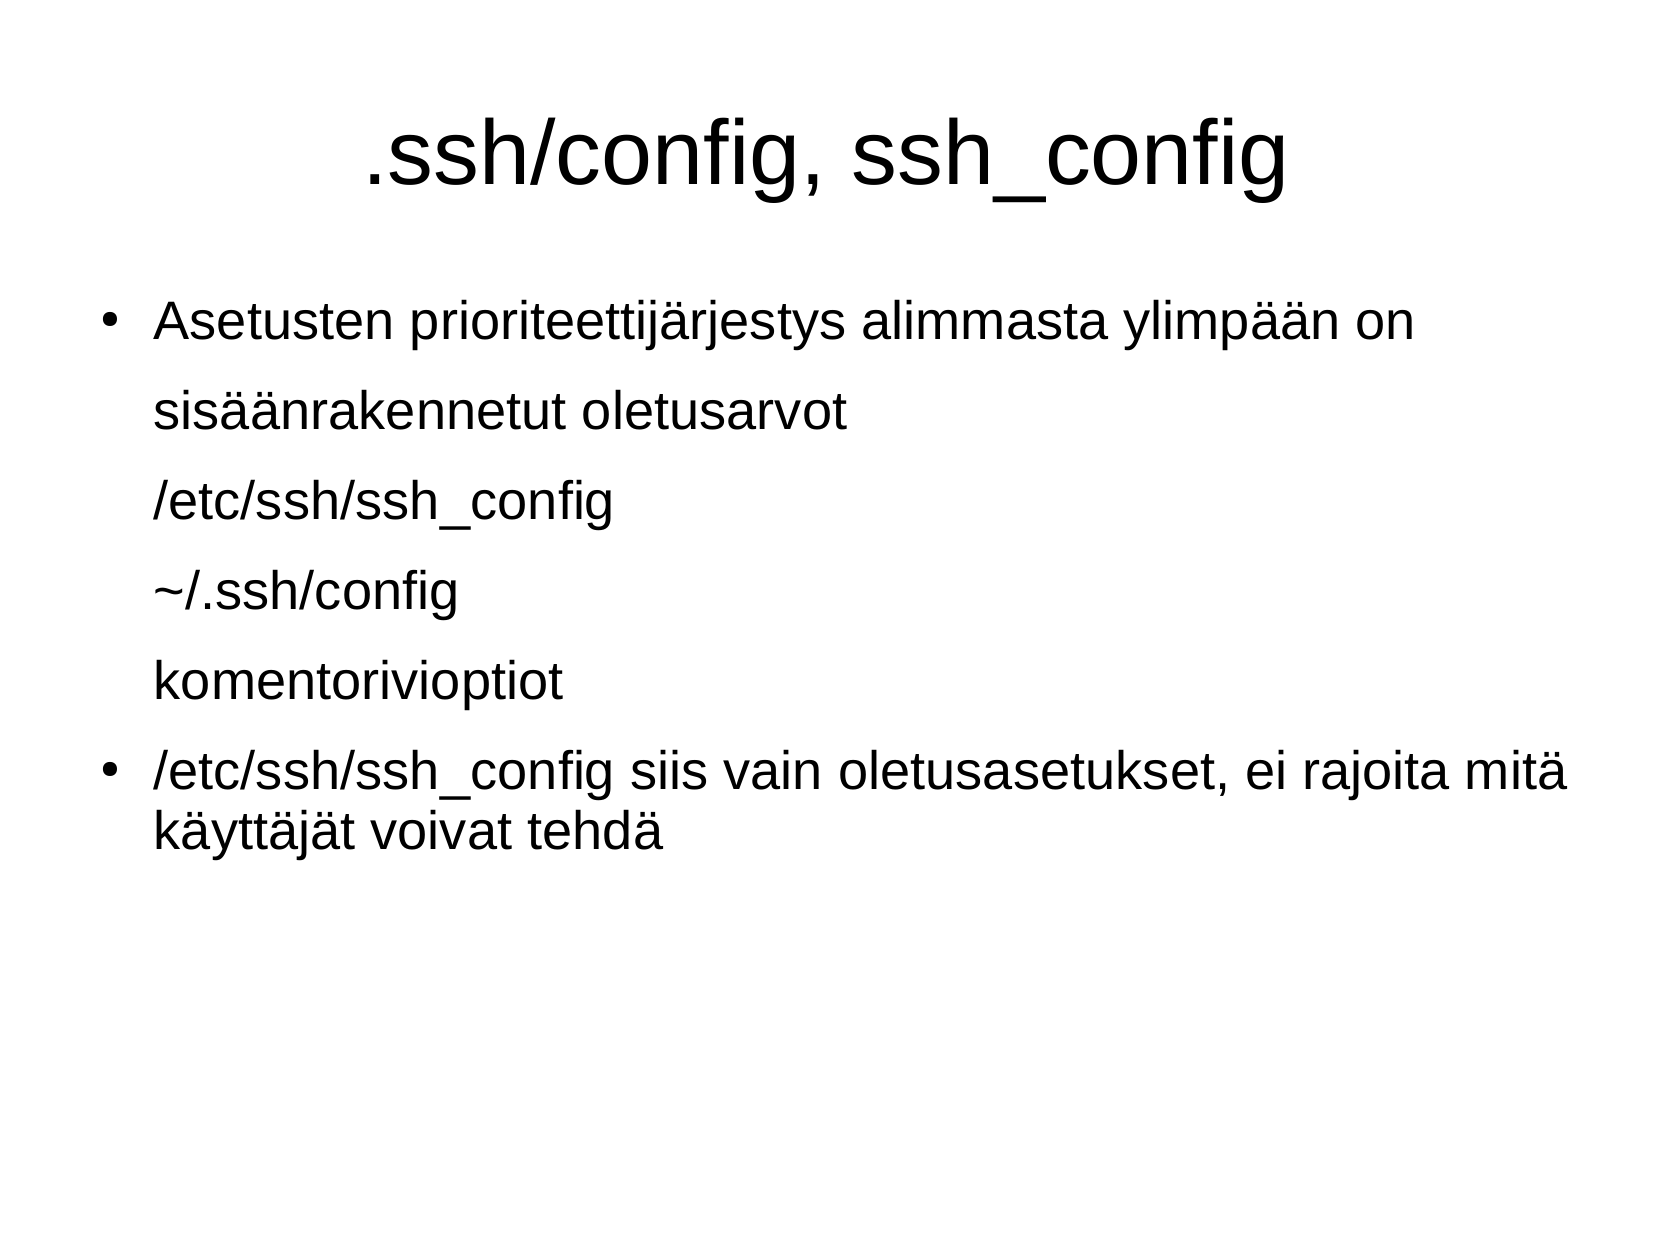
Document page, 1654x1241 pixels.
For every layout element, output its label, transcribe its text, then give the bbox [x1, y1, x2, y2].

title .ssh/config, ssh_config [82, 49, 1571, 257]
list Asetusten prioriteettijärjestys alimmasta ylimpään on sisäänrakennetut oletusarvot /etc/ssh/ssh_config ~/.ssh/config komentorivioptiot /etc/ssh/ssh_config siis vain oletusasetukset, ei rajoita mitä käyttäjät voivat tehdä [82, 290, 1571, 1010]
